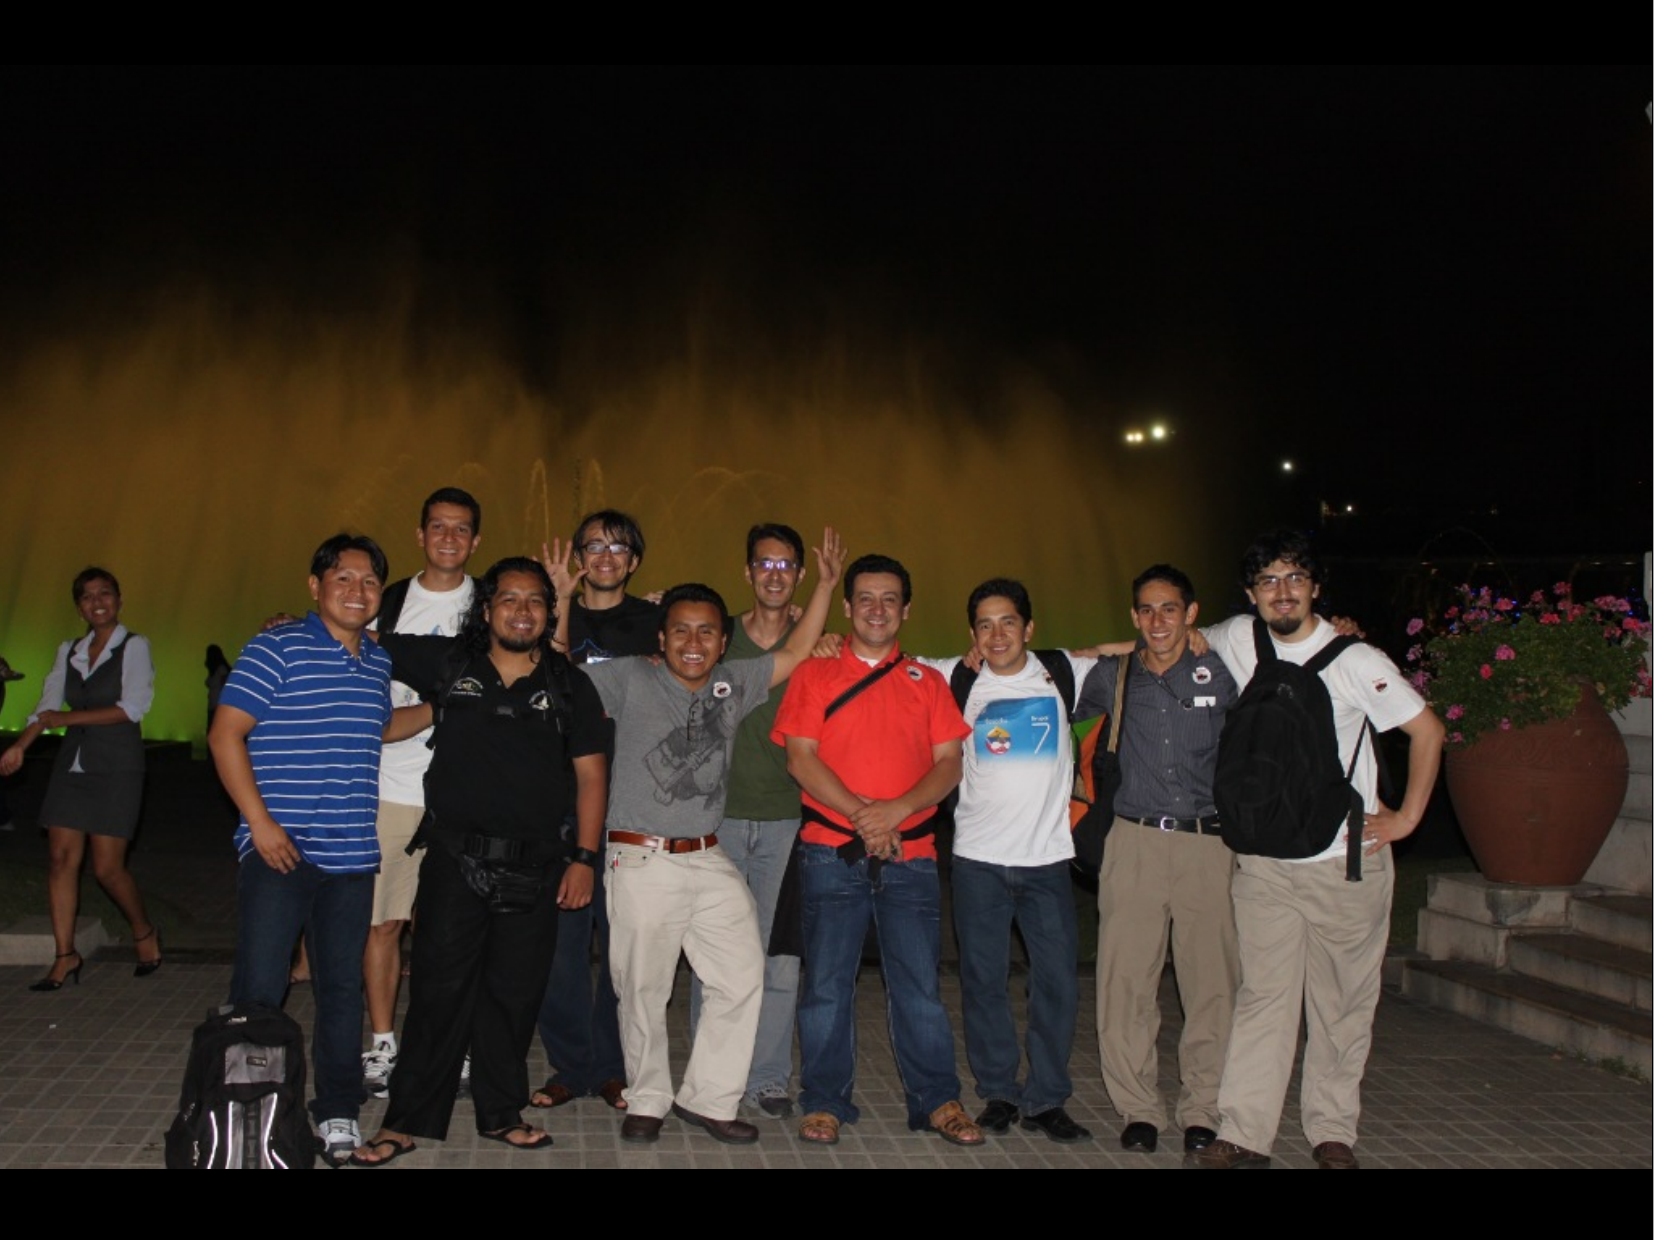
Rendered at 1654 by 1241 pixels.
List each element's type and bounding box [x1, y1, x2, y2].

picture [0, 65, 1652, 1169]
